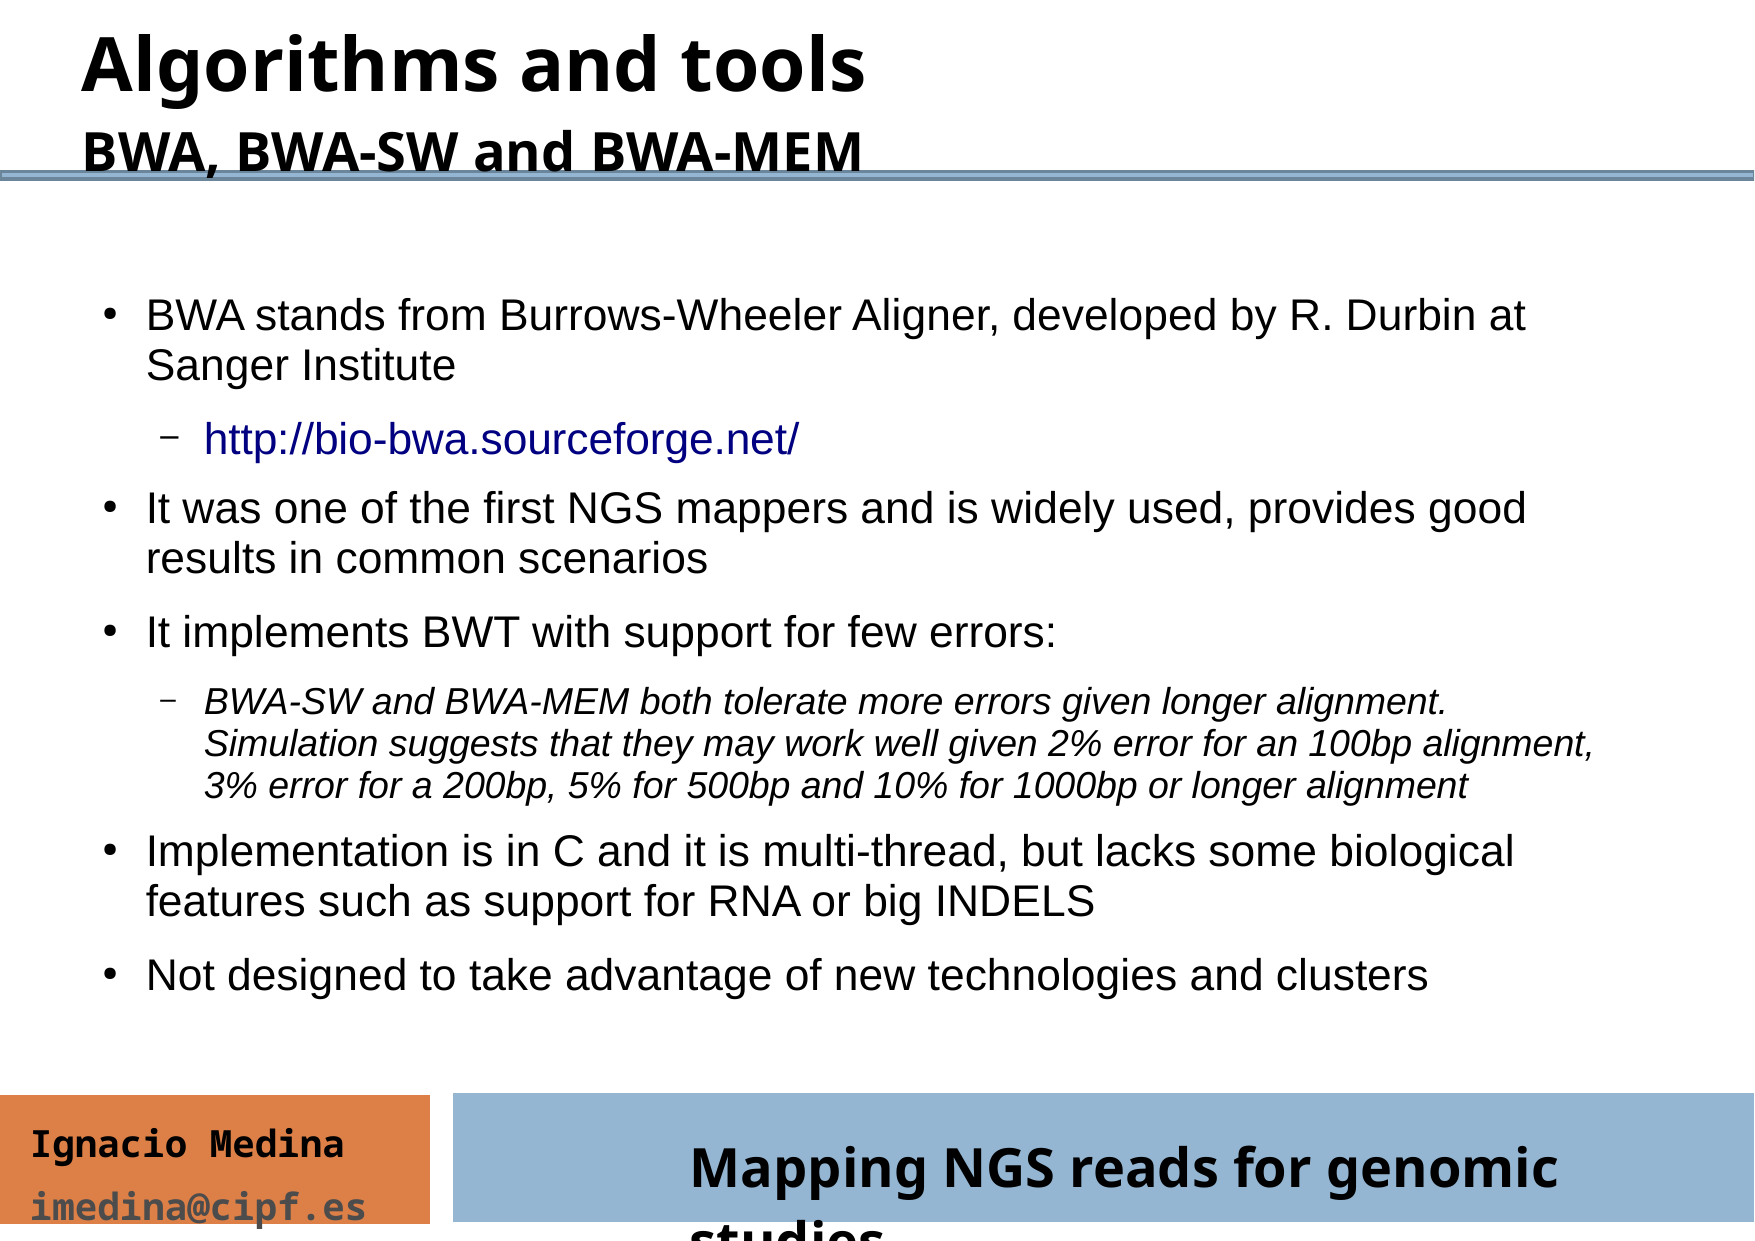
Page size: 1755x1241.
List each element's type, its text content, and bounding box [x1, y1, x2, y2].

text_box Mapping NGS reads for genomic studies [675, 1122, 1726, 1200]
list BWA stands from Burrows-Wheeler Aligner, developed by R. Durbin at Sanger Institute http://bio-bwa.sourceforge.net/ It was one of the first NGS mappers and is widely used, provides good results in common scenarios It implements BWT with support for few errors: BWA-SW and BWA-MEM both tolerate more errors given longer alignment. Simulation suggests that they may work well given 2% error for an 100bp alignment, 3% error for a 200bp, 5% for 500bp and 10% for 1000bp or longer alignment Implementation is in C and it is multi-thread, but lacks some biological features such as support for RNA or big INDELS Not designed to take advantage of new technologies and clusters [87, 290, 1632, 1010]
text_box Algorithms and tools BWA, BWA-SW and BWA-MEM [67, 3, 1688, 168]
text_box Ignacio Medina imedina@cipf.es [15, 1110, 406, 1213]
text_box [0, 171, 1754, 179]
